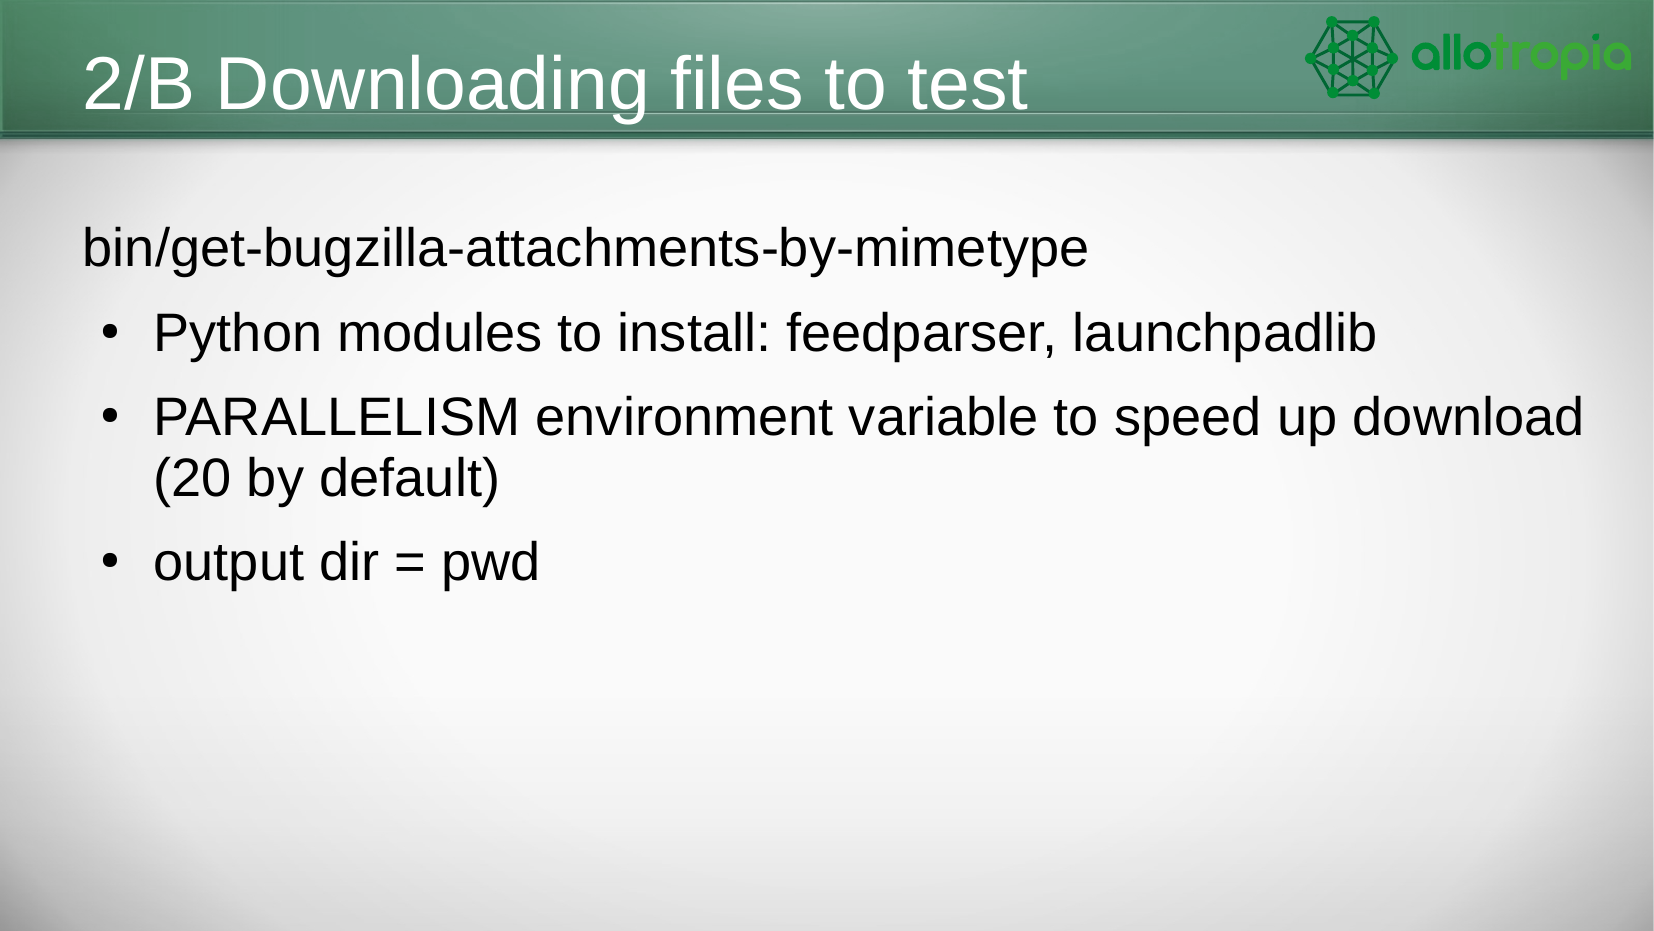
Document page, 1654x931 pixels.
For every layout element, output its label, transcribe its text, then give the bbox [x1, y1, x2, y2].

list bin/get-bugzilla-attachments-by-mimetype Python modules to install: feedparser, launchpadlib PARALLELISM environment variable to speed up download (20 by default) output dir = pwd [82, 217, 1651, 758]
picture [0, 0, 1654, 931]
title 2/B Downloading files to test [82, 5, 1051, 162]
